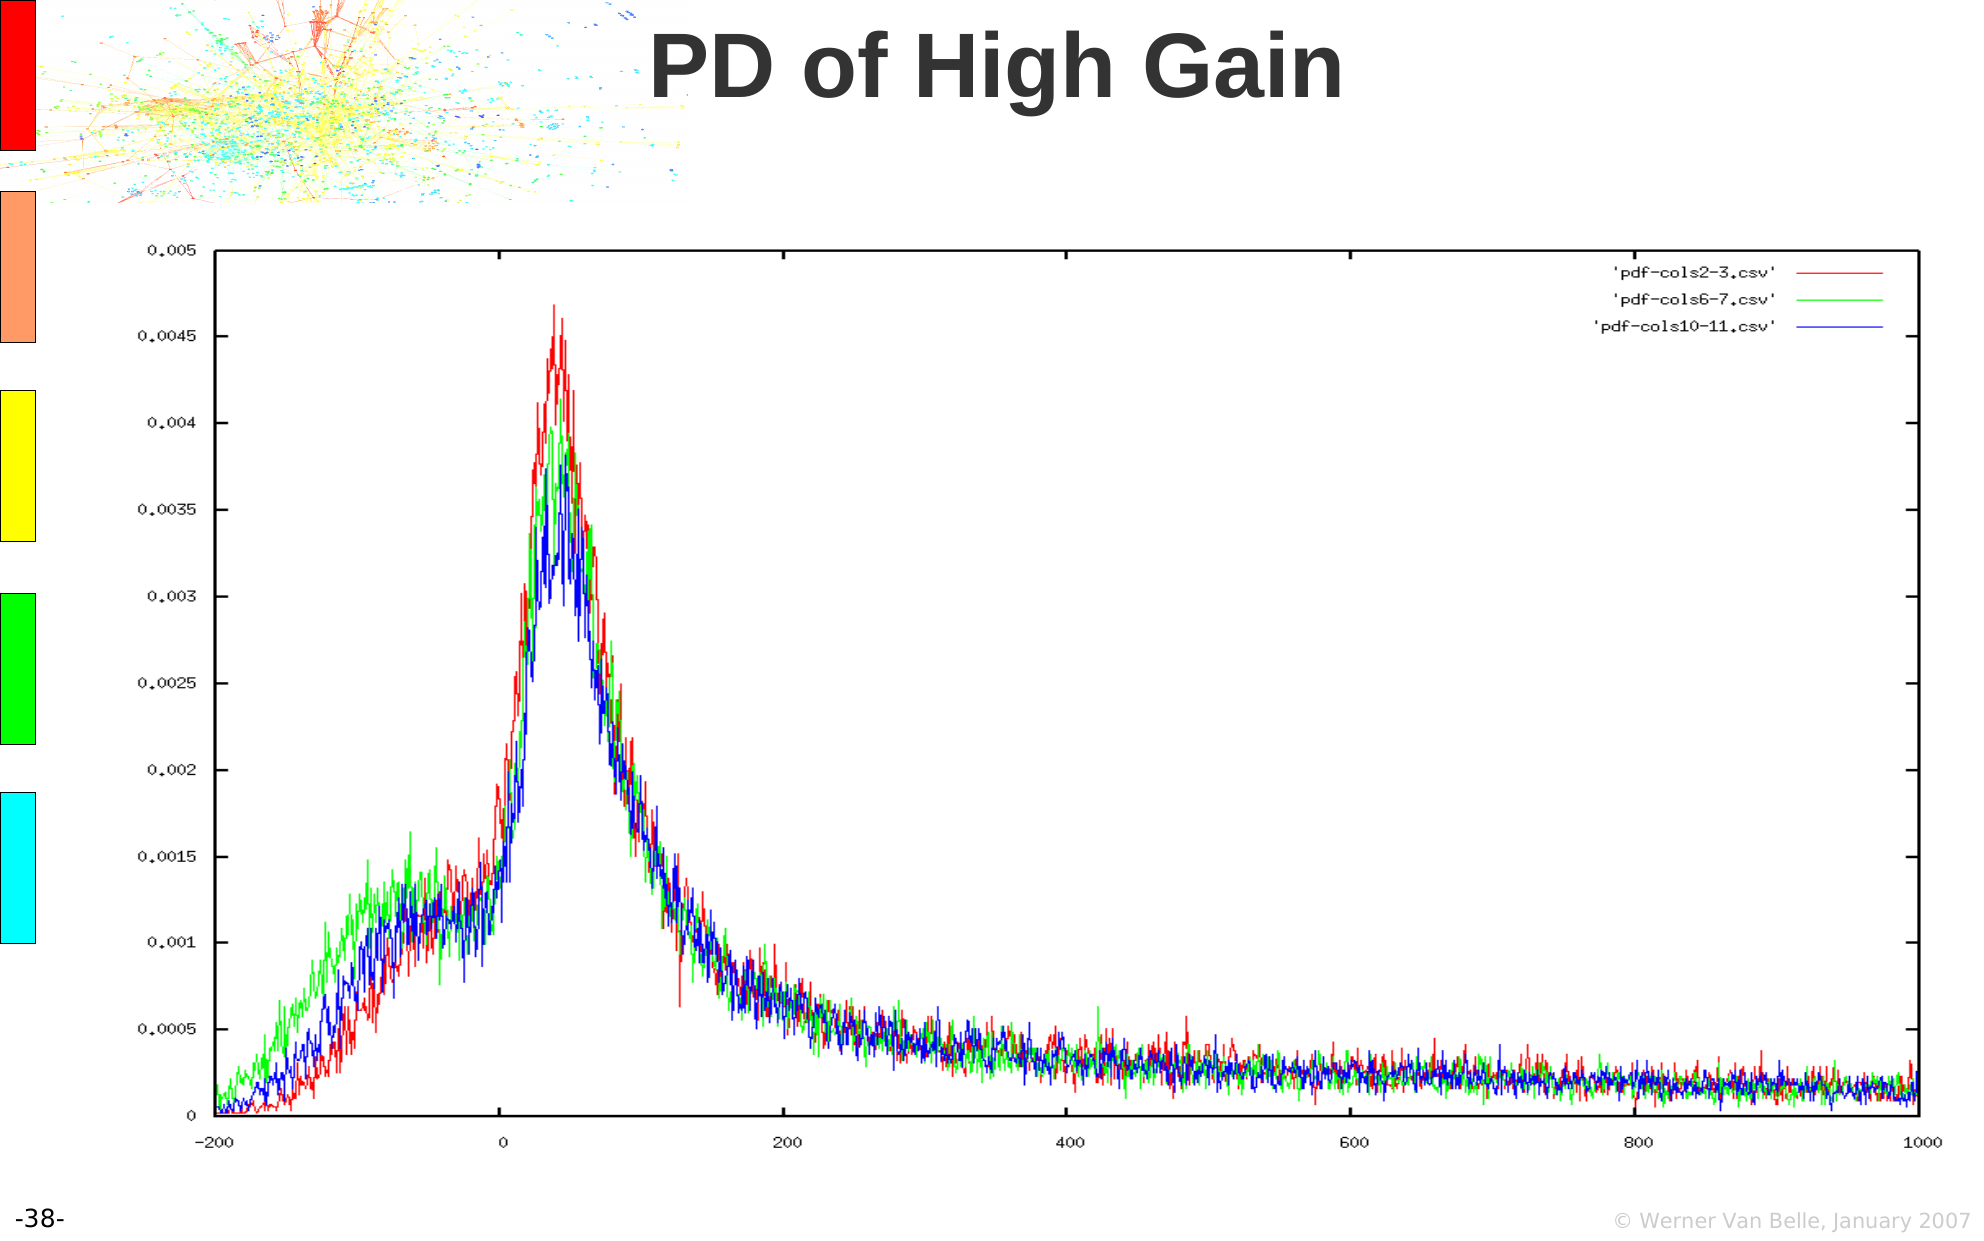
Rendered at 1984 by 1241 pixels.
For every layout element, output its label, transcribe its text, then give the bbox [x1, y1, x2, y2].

title PD of High Gain [150, 0, 1845, 133]
picture [83, 241, 1965, 1159]
title Gene Expression [0, 0, 688, 203]
